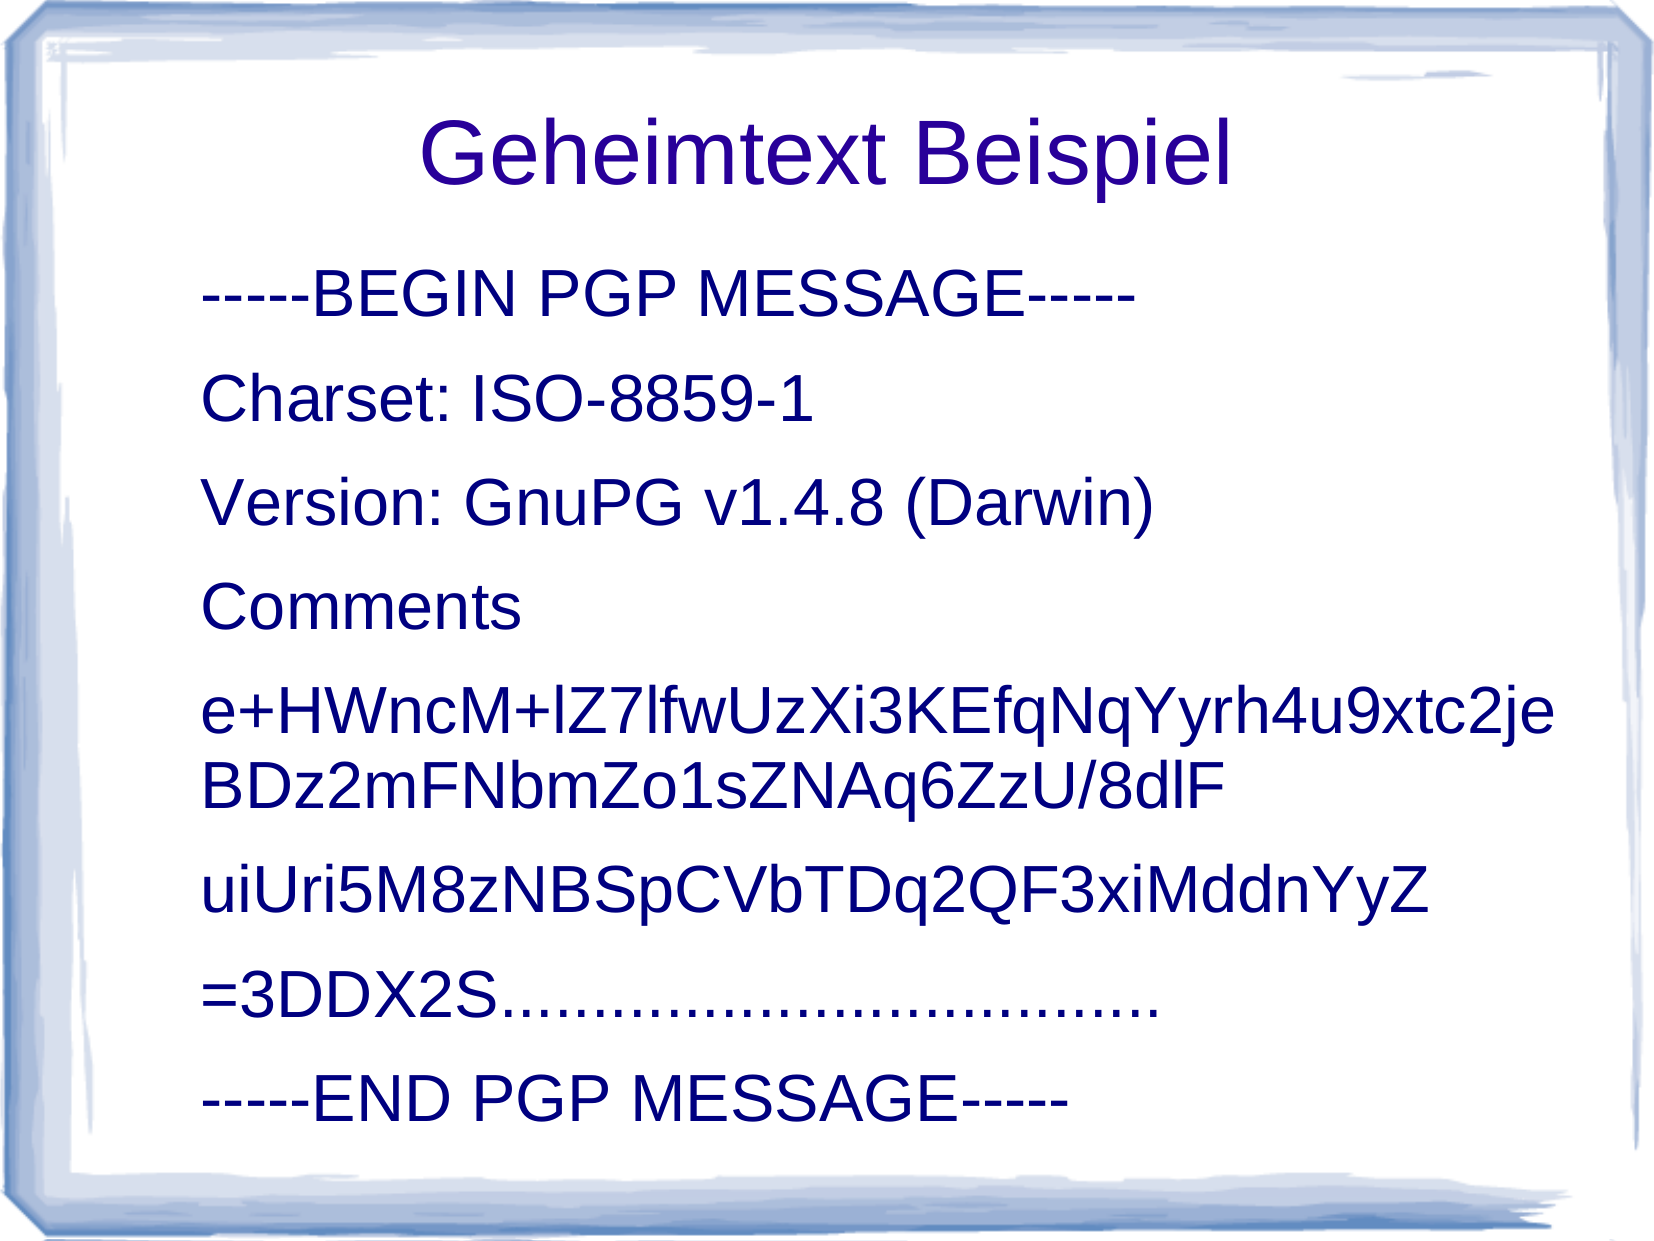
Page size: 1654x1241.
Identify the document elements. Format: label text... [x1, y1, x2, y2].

list -----BEGIN PGP MESSAGE----- Charset: ISO-8859-1 Version: GnuPG v1.4.8 (Darwin) Comments e+HWncM+lZ7lfwUzXi3KEfqNqYyrh4u9xtc2jeBDz2mFNbmZo1sZNAq6ZzU/8dlF uiUri5M8zNBSpCVbTDq2QF3xiMddnYyZ =3DDX2S.................................... -----END PGP MESSAGE----- [129, 256, 1583, 1136]
title Geheimtext Beispiel [82, 49, 1571, 257]
picture [0, 0, 1654, 1241]
